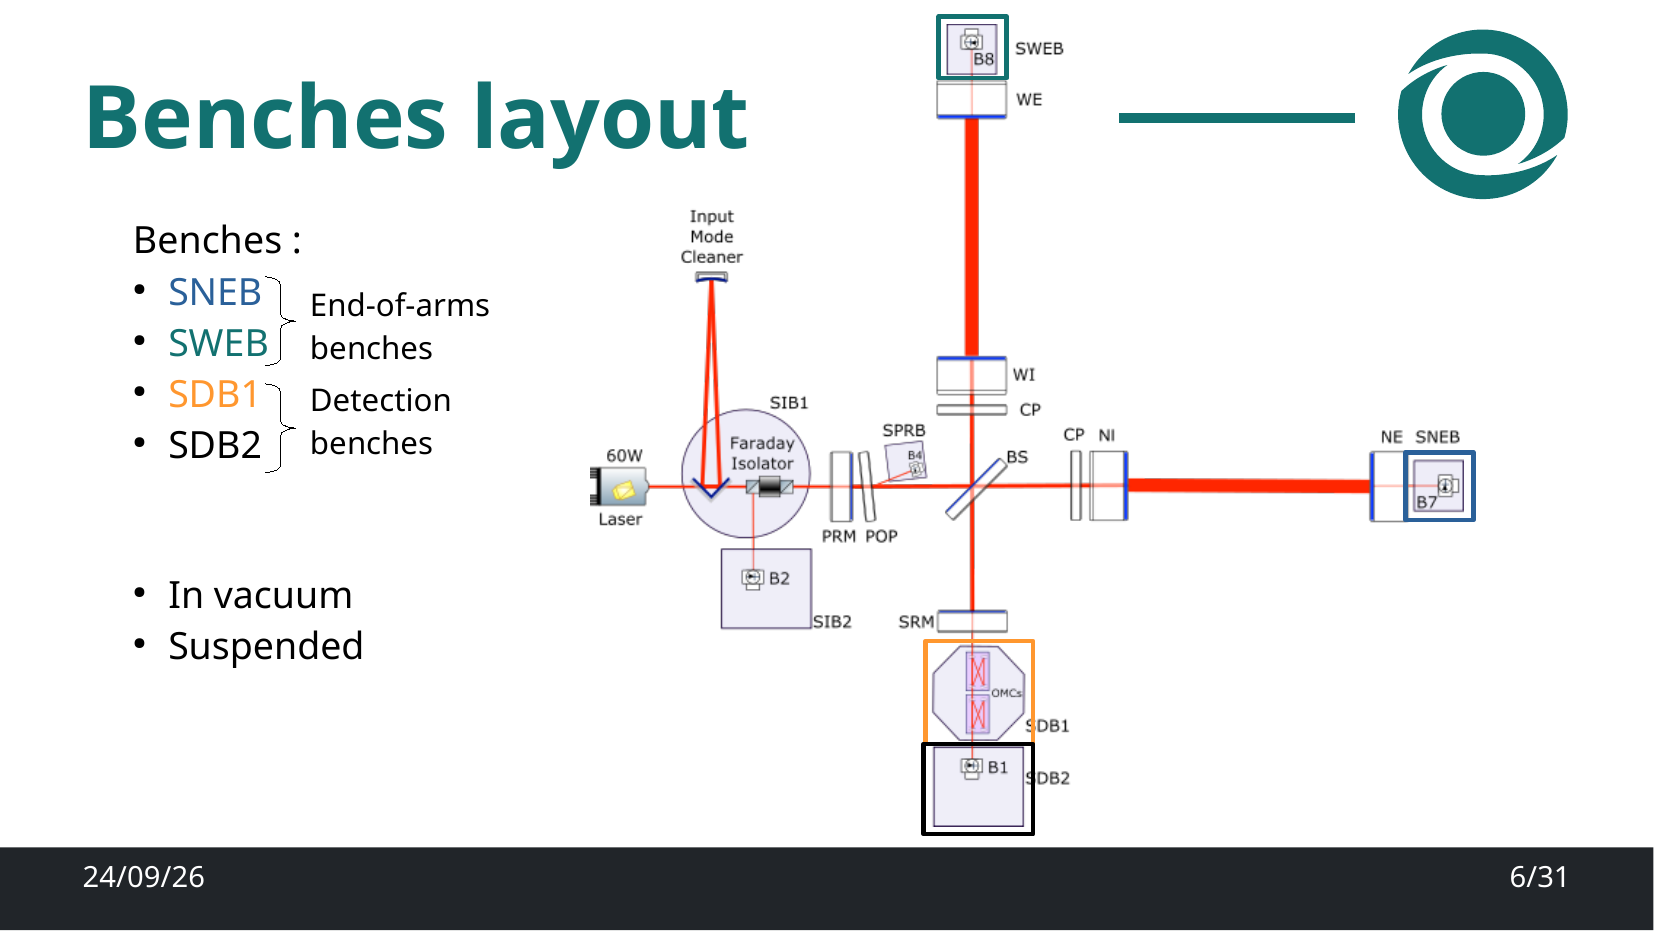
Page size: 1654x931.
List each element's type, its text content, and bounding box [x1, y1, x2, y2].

text_box Benches : SNEB SWEB SDB1 SDB2 [118, 206, 355, 486]
picture [928, 643, 1031, 742]
picture [926, 746, 1031, 827]
text_box End-of-arms benches [295, 275, 532, 379]
picture [590, 24, 1464, 827]
picture [941, 24, 1004, 76]
title Benches layout [82, 37, 590, 193]
text_box In vacuum Suspended [118, 561, 495, 682]
picture [1408, 455, 1464, 518]
text_box Detection benches [295, 379, 502, 474]
